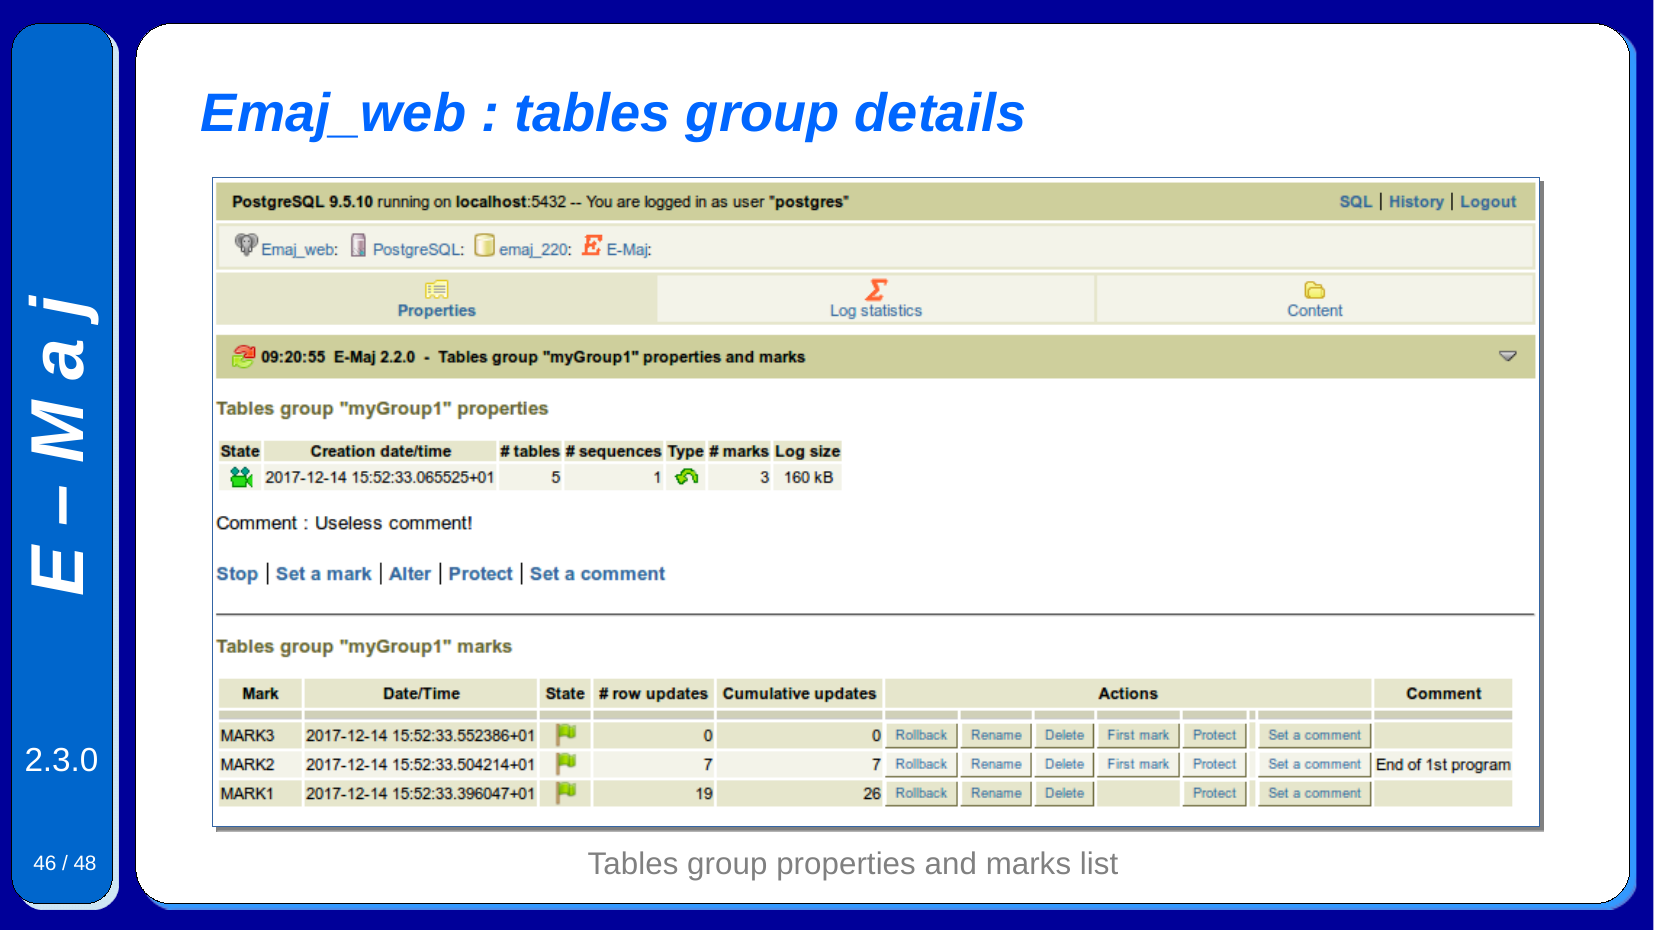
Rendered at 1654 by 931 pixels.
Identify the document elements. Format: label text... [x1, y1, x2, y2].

text_box Tables group properties and marks list [572, 838, 1348, 889]
picture [212, 177, 1540, 827]
title Emaj_web : tables group details [200, 34, 1575, 191]
